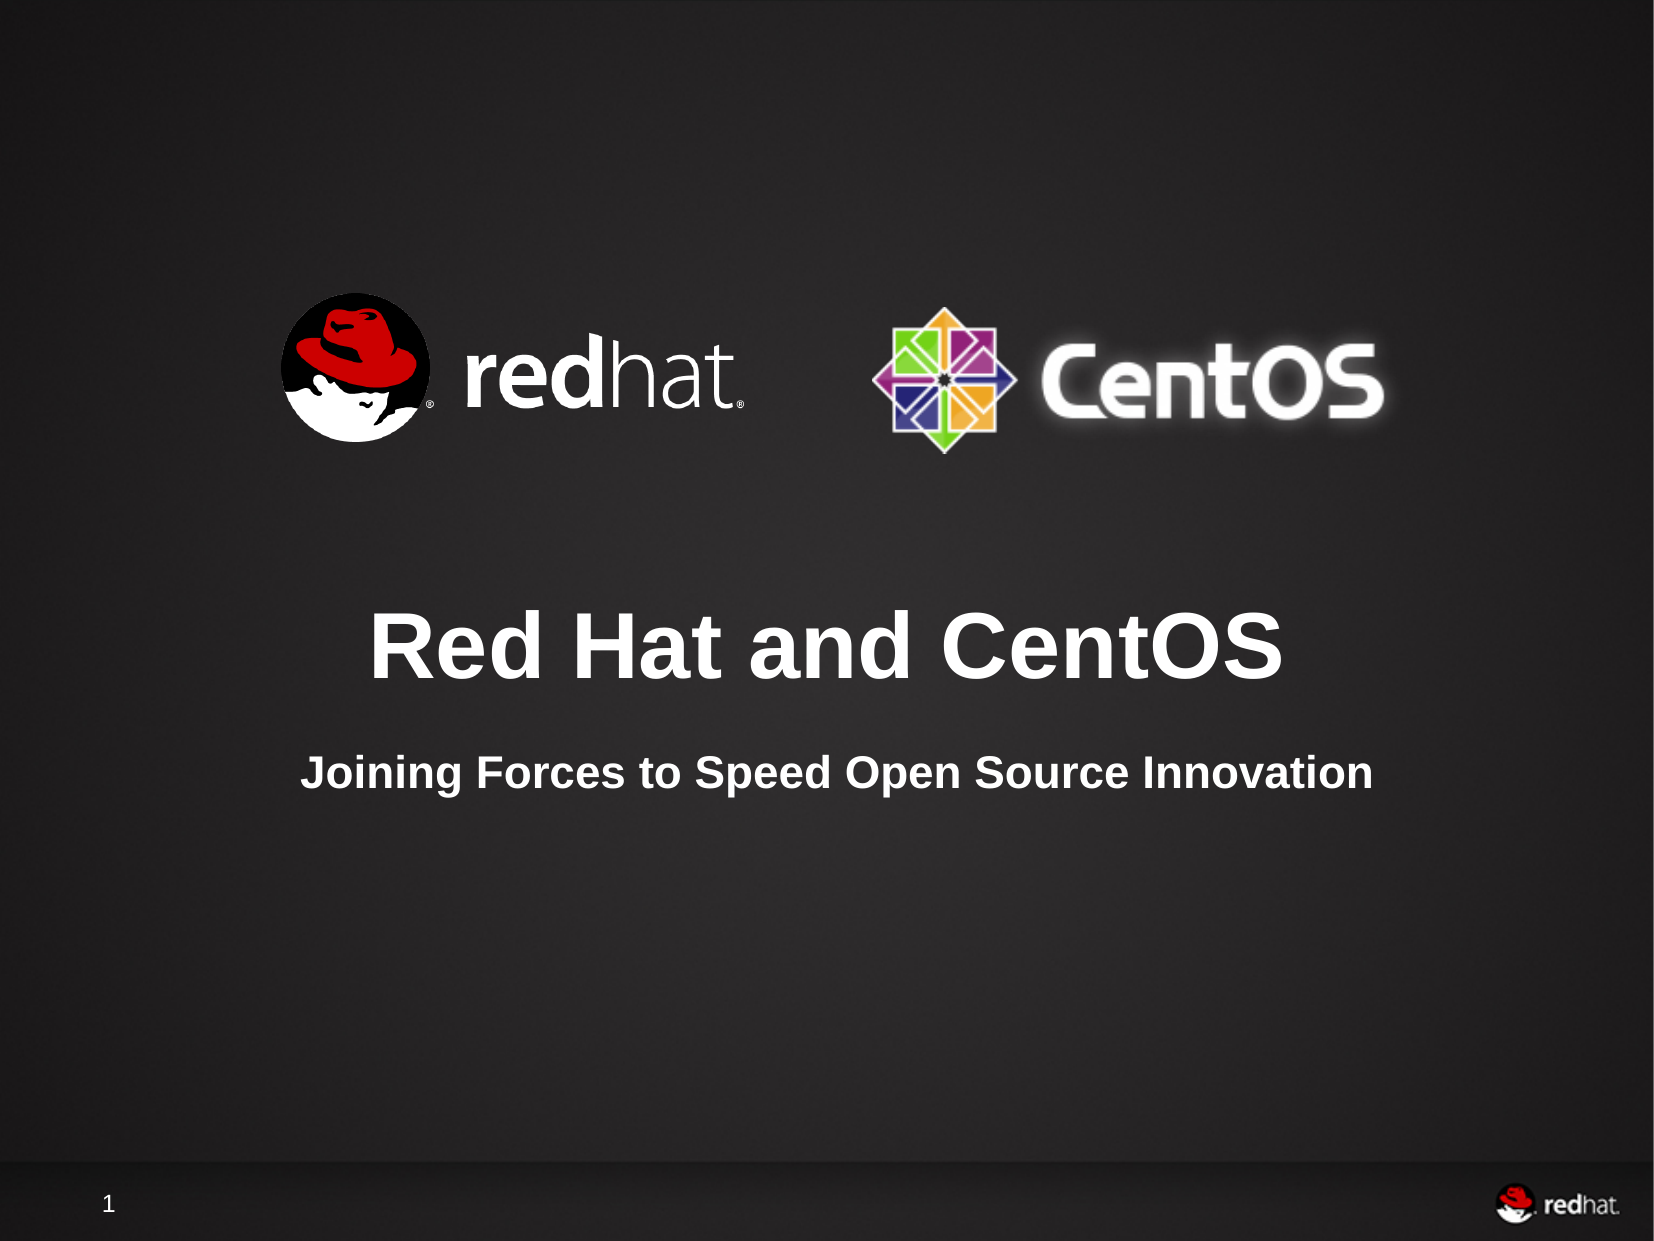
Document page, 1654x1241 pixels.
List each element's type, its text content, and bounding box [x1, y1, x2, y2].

text_box Joining Forces to Speed Open Source Innovation [242, 739, 1433, 844]
picture [0, 0, 1654, 1241]
title Red Hat and CentOS [82, 542, 1571, 750]
